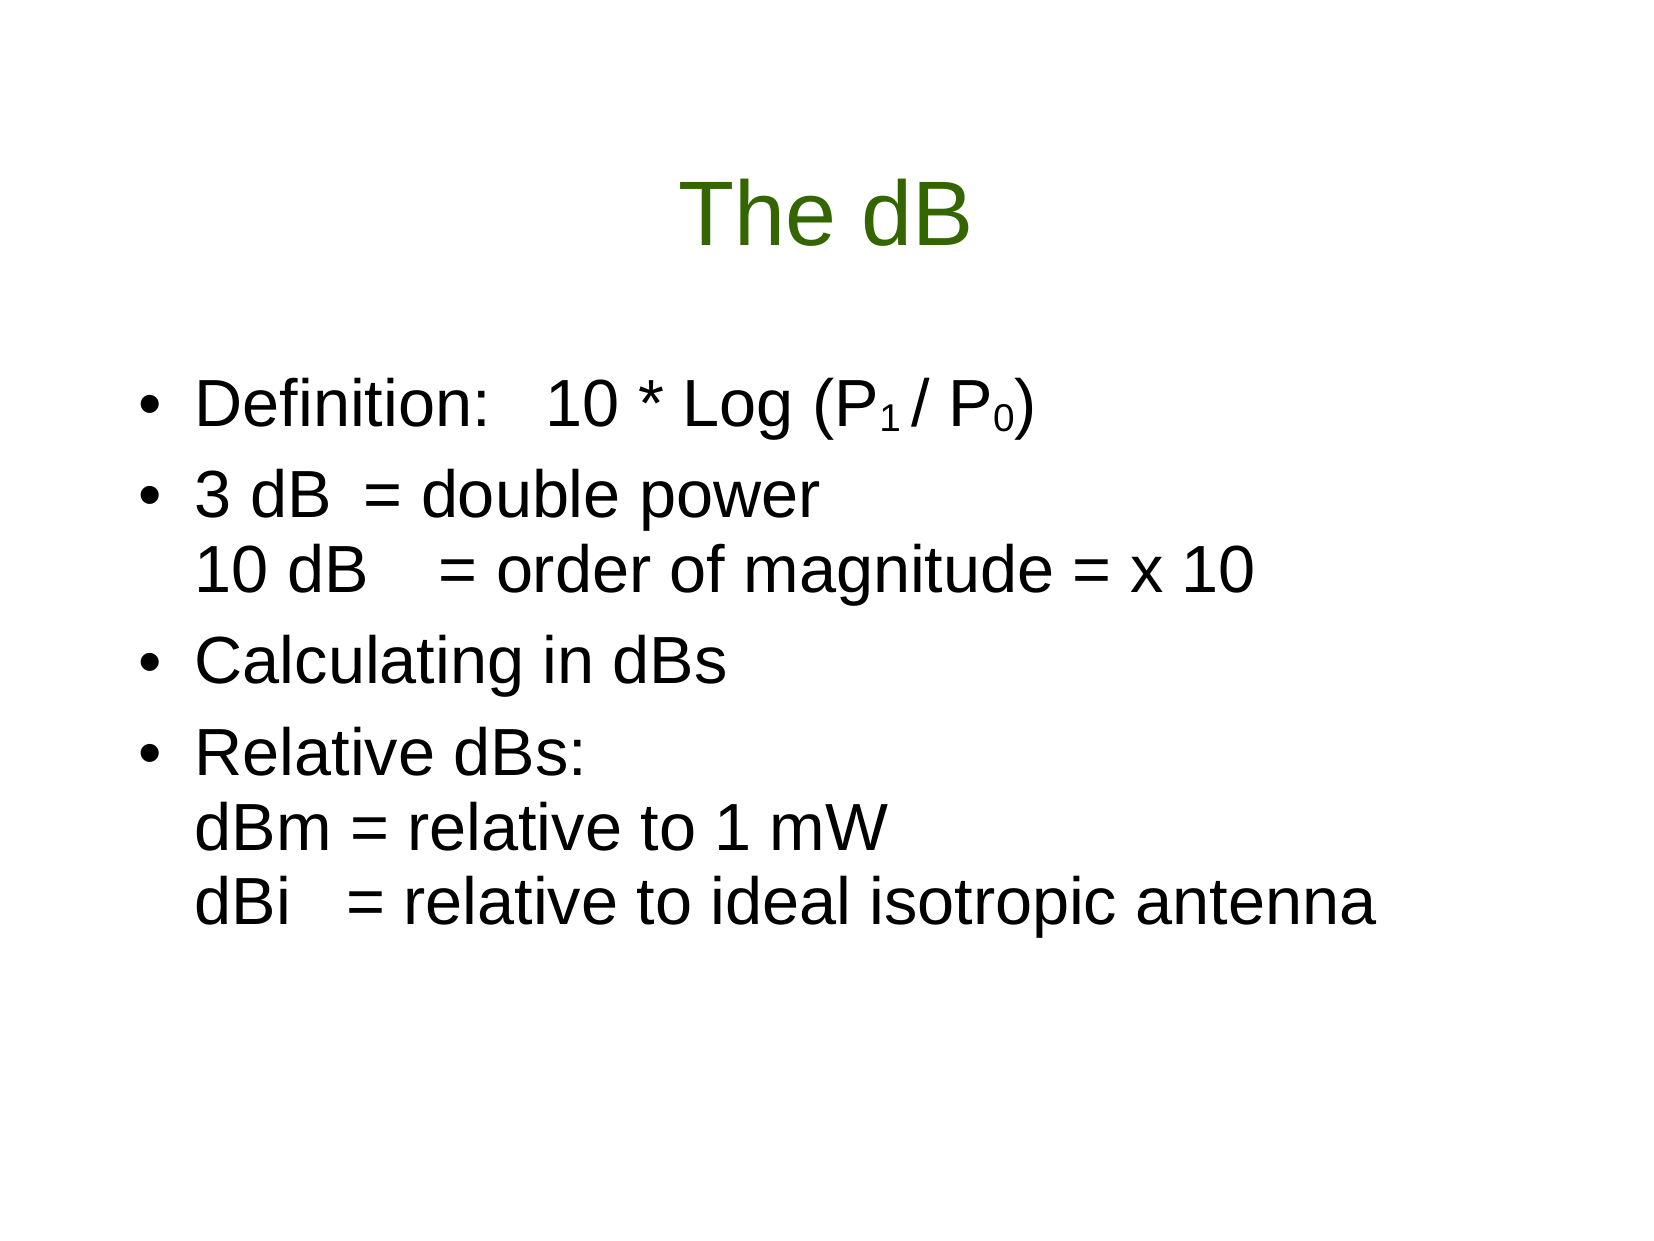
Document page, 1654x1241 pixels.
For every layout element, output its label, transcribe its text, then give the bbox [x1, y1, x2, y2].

list Definition: 10 * Log (P1 / P0) 3 dB = double power 10 dB = order of magnitude = x 10 Calculating in dBs Relative dBs: dBm = relative to 1 mW dBi = relative to ideal isotropic antenna [123, 358, 1605, 1103]
title The dB [123, 110, 1530, 317]
